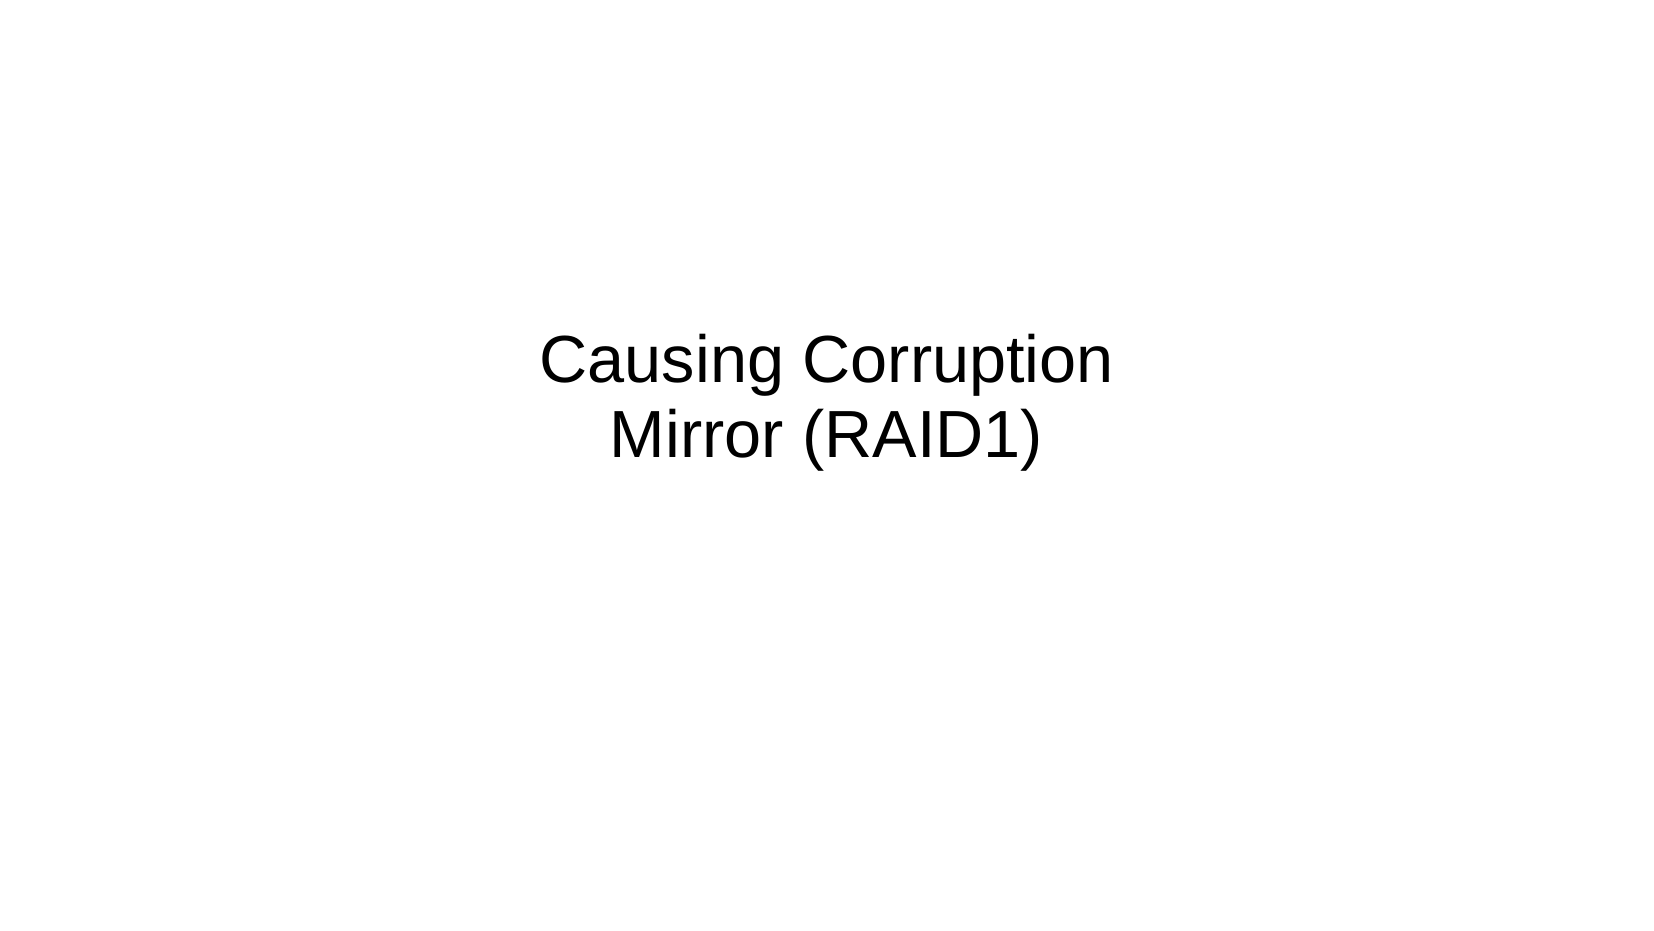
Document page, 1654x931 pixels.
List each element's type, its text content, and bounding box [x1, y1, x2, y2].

subtitle Causing Corruption Mirror (RAID1) [82, 37, 1571, 757]
